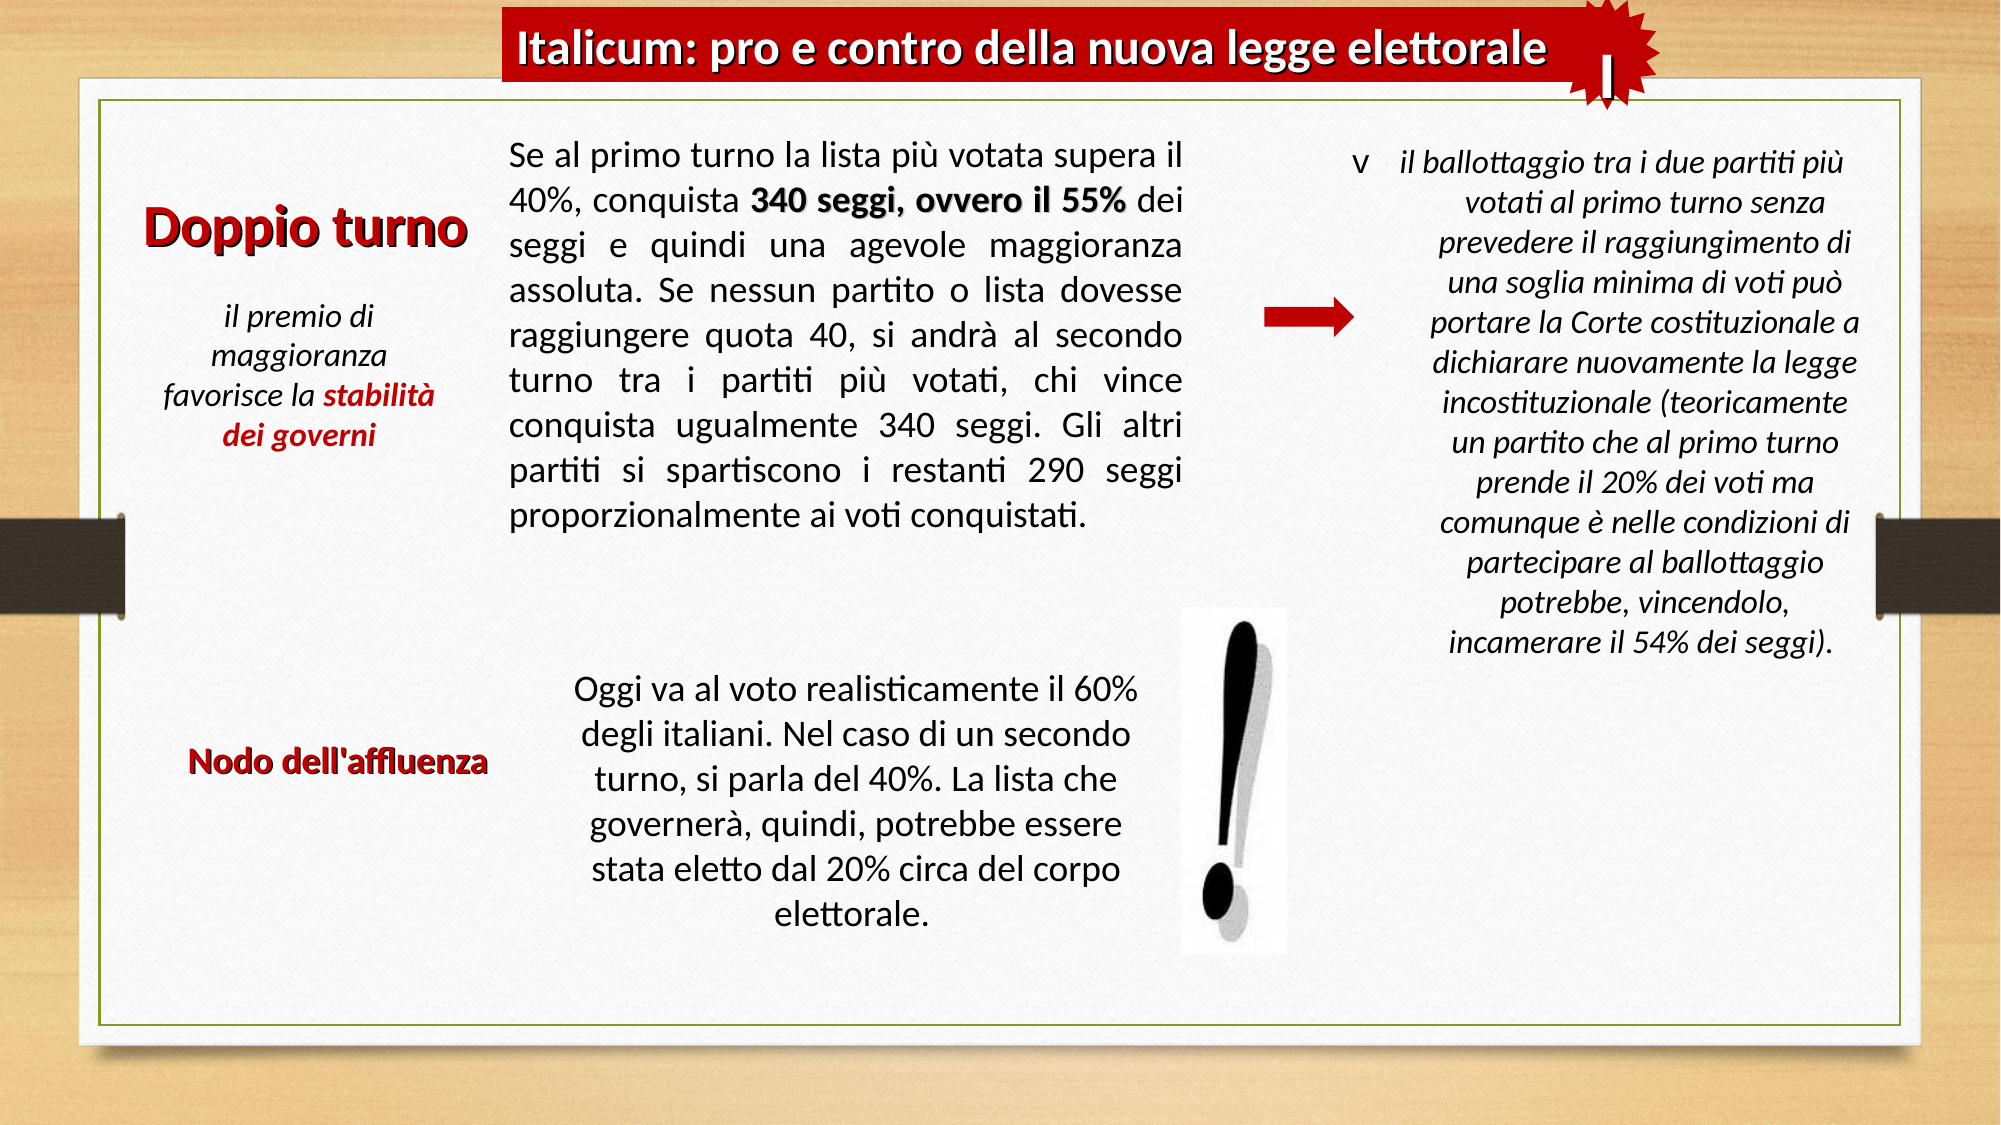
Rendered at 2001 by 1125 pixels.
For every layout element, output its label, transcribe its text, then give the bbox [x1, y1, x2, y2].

text_box Italicum: pro e contro della nuova legge elettorale [502, 7, 1587, 82]
text_box Se al primo turno la lista più votata supera il 40%, conquista 340 seggi, ovvero il 55% dei seggi e quindi una agevole maggioranza assoluta. Se nessun partito o lista dovesse raggiungere quota 40, si andrà al secondo turno tra i partiti più votati, chi vince conquista ugualmente 340 seggi. Gli altri partiti si spartiscono i restanti 290 seggi proporzionalmente ai voti conquistati. [494, 122, 1234, 543]
text_box [1265, 299, 1353, 335]
text_box Doppio turno [128, 179, 494, 265]
picture [1181, 607, 1287, 954]
text_box Oggi va al voto realisticamente il 60% degli italiani. Nel caso di un secondo turno, si parla del 40%. La lista che governerà, quindi, potrebbe essere stata eletto dal 20% circa del corpo elettorale. [554, 656, 1159, 941]
text_box il premio di maggioranza favorisce la stabilità dei governi [136, 286, 462, 461]
text_box Nodo dell'affluenza [173, 729, 504, 789]
text_box il ballottaggio tra i due partiti più votati al primo turno senza prevedere il raggiungimento di una soglia minima di voti può portare la Corte costituzionale a dichiarare nuovamente la legge incostituzionale (teoricamente un partito che al primo turno prende il 20% dei voti ma comunque è nelle condizioni di partecipare al ballottaggio potrebbe, vincendolo, incamerare il 54% dei seggi). [1319, 133, 1879, 634]
text_box I [1556, 0, 1659, 108]
